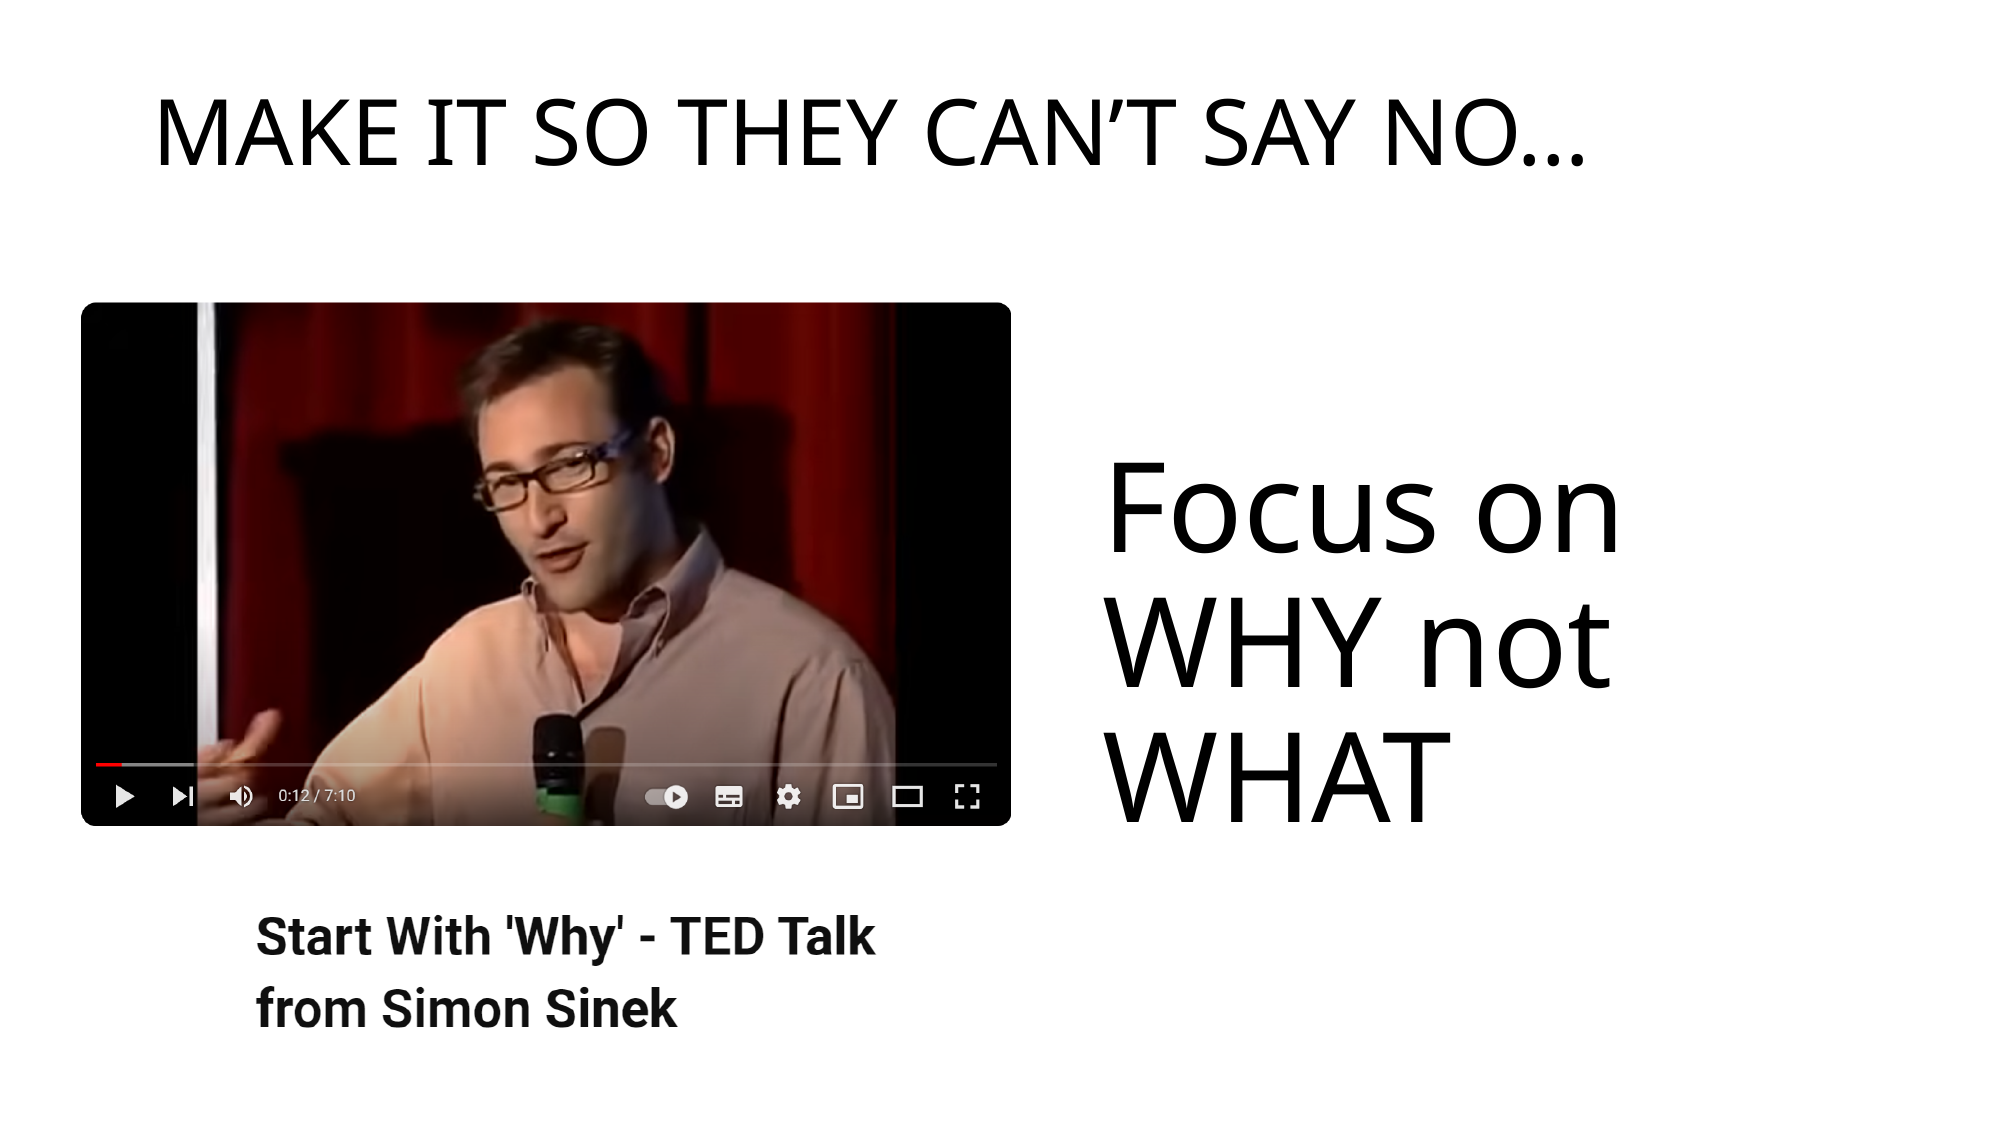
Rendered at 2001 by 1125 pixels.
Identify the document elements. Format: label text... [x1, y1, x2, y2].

text_box Focus on WHY not WHAT [1087, 436, 1863, 655]
title MAKE IT SO THEY CAN’T SAY NO… [137, 26, 1863, 245]
picture [239, 900, 938, 1046]
picture [71, 293, 1011, 832]
